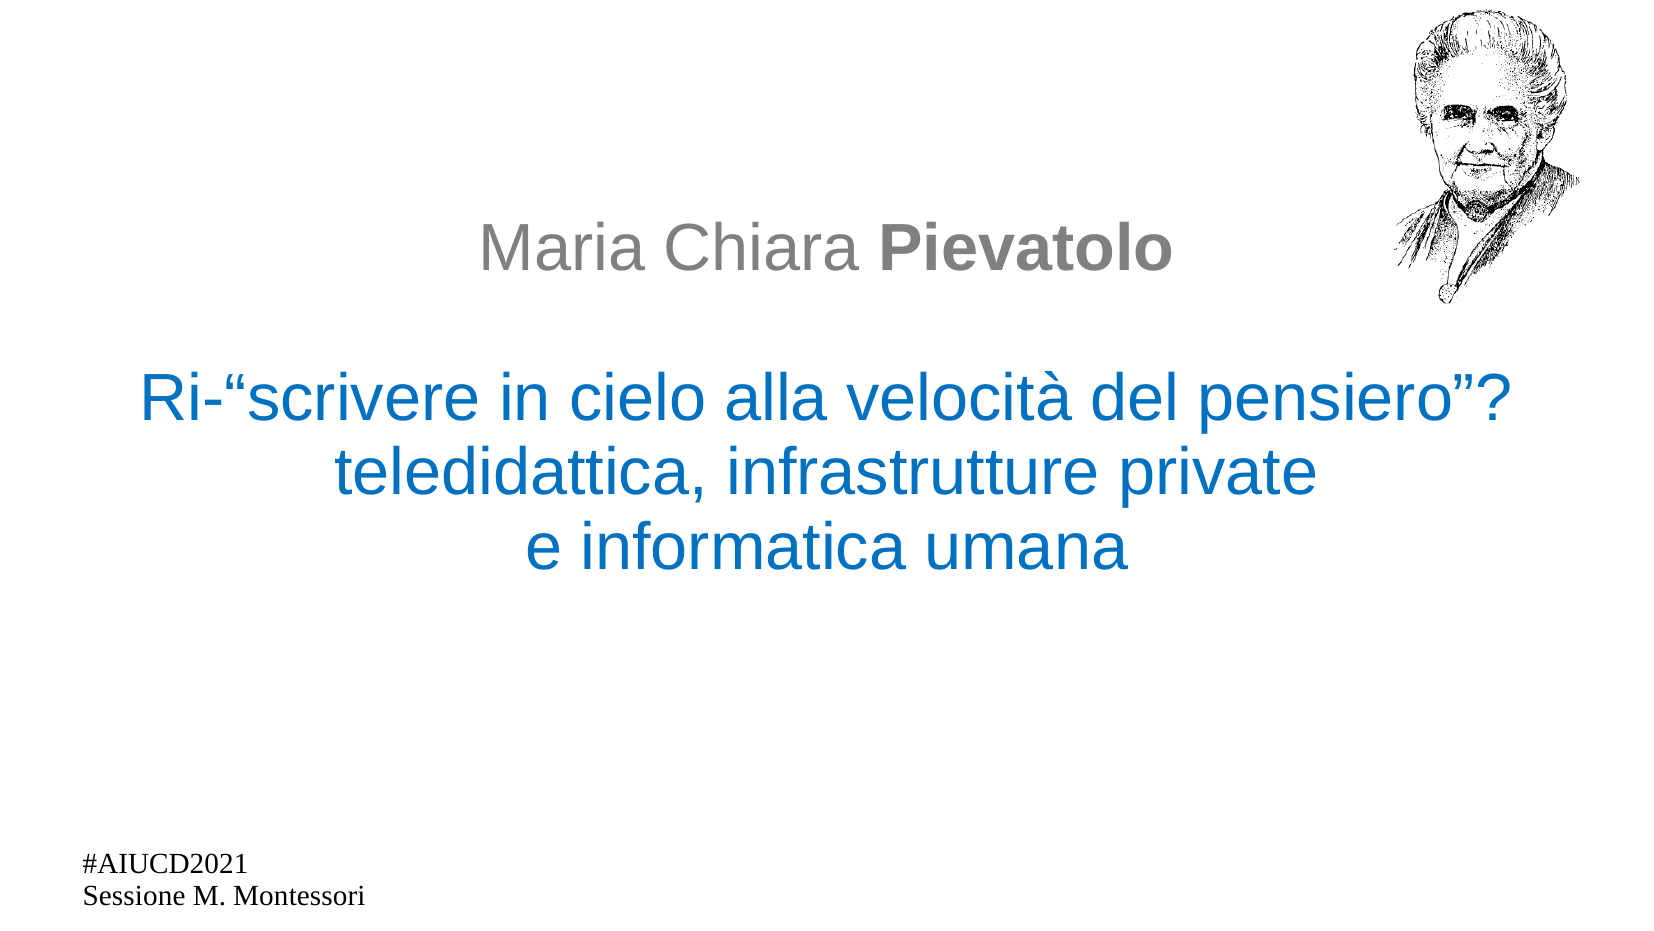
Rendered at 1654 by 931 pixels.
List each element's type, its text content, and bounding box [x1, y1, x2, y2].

picture [1393, 6, 1583, 308]
subtitle Maria Chiara Pievatolo Ri-“scrivere in cielo alla velocità del pensiero”? teledidattica, infrastrutture private e informatica umana [82, 37, 1571, 757]
